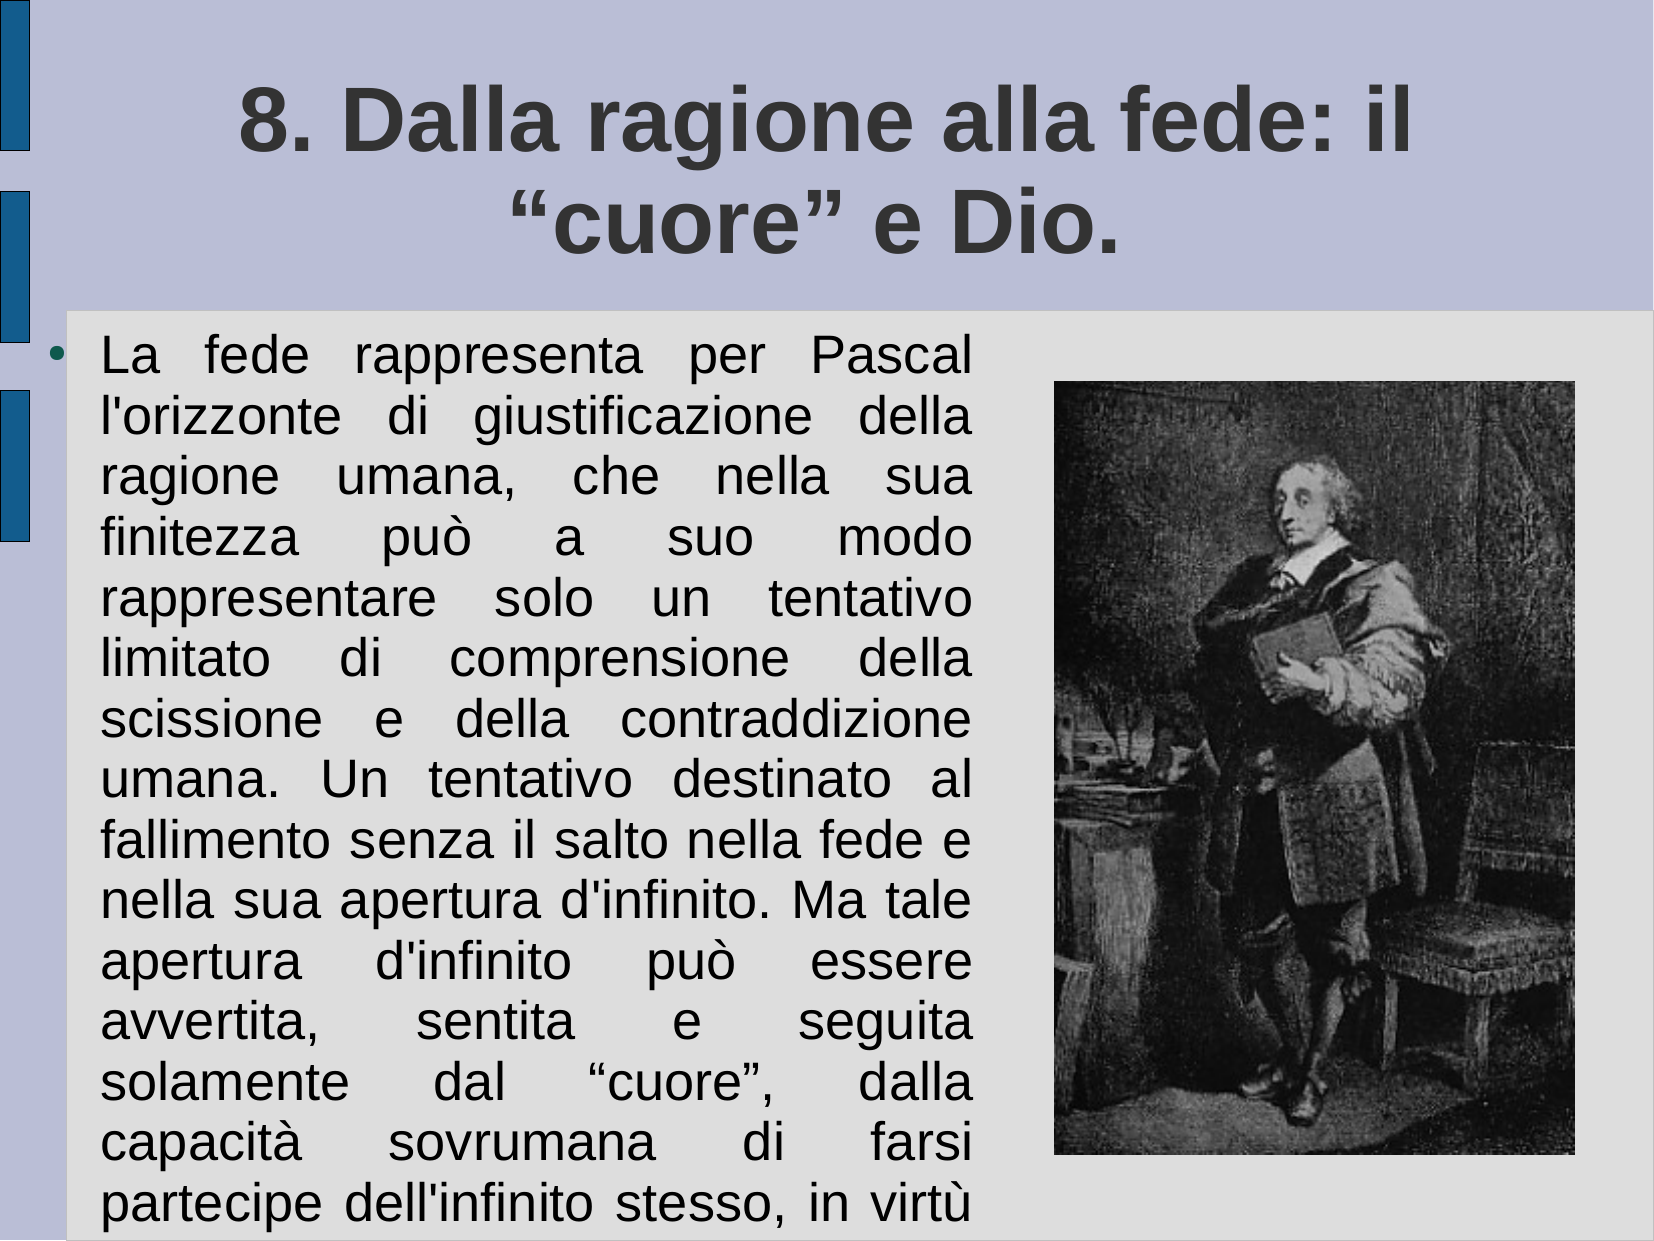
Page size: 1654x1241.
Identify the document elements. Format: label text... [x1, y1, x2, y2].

title 8. Dalla ragione alla fede: il “cuore” e Dio. [121, 67, 1534, 275]
list La fede rappresenta per Pascal l'orizzonte di giustificazione della ragione umana, che nella sua finitezza può a suo modo rappresentare solo un tentativo limitato di comprensione della scissione e della contraddizione umana. Un tentativo destinato al fallimento senza il salto nella fede e nella sua apertura d'infinito. Ma tale apertura d'infinito può essere avvertita, sentita e seguita solamente dal “cuore”, dalla capacità sovrumana di farsi partecipe dell'infinito stesso, in virtù della sua stessa presenza ed offerta. [29, 324, 975, 1241]
picture [1054, 381, 1575, 1155]
